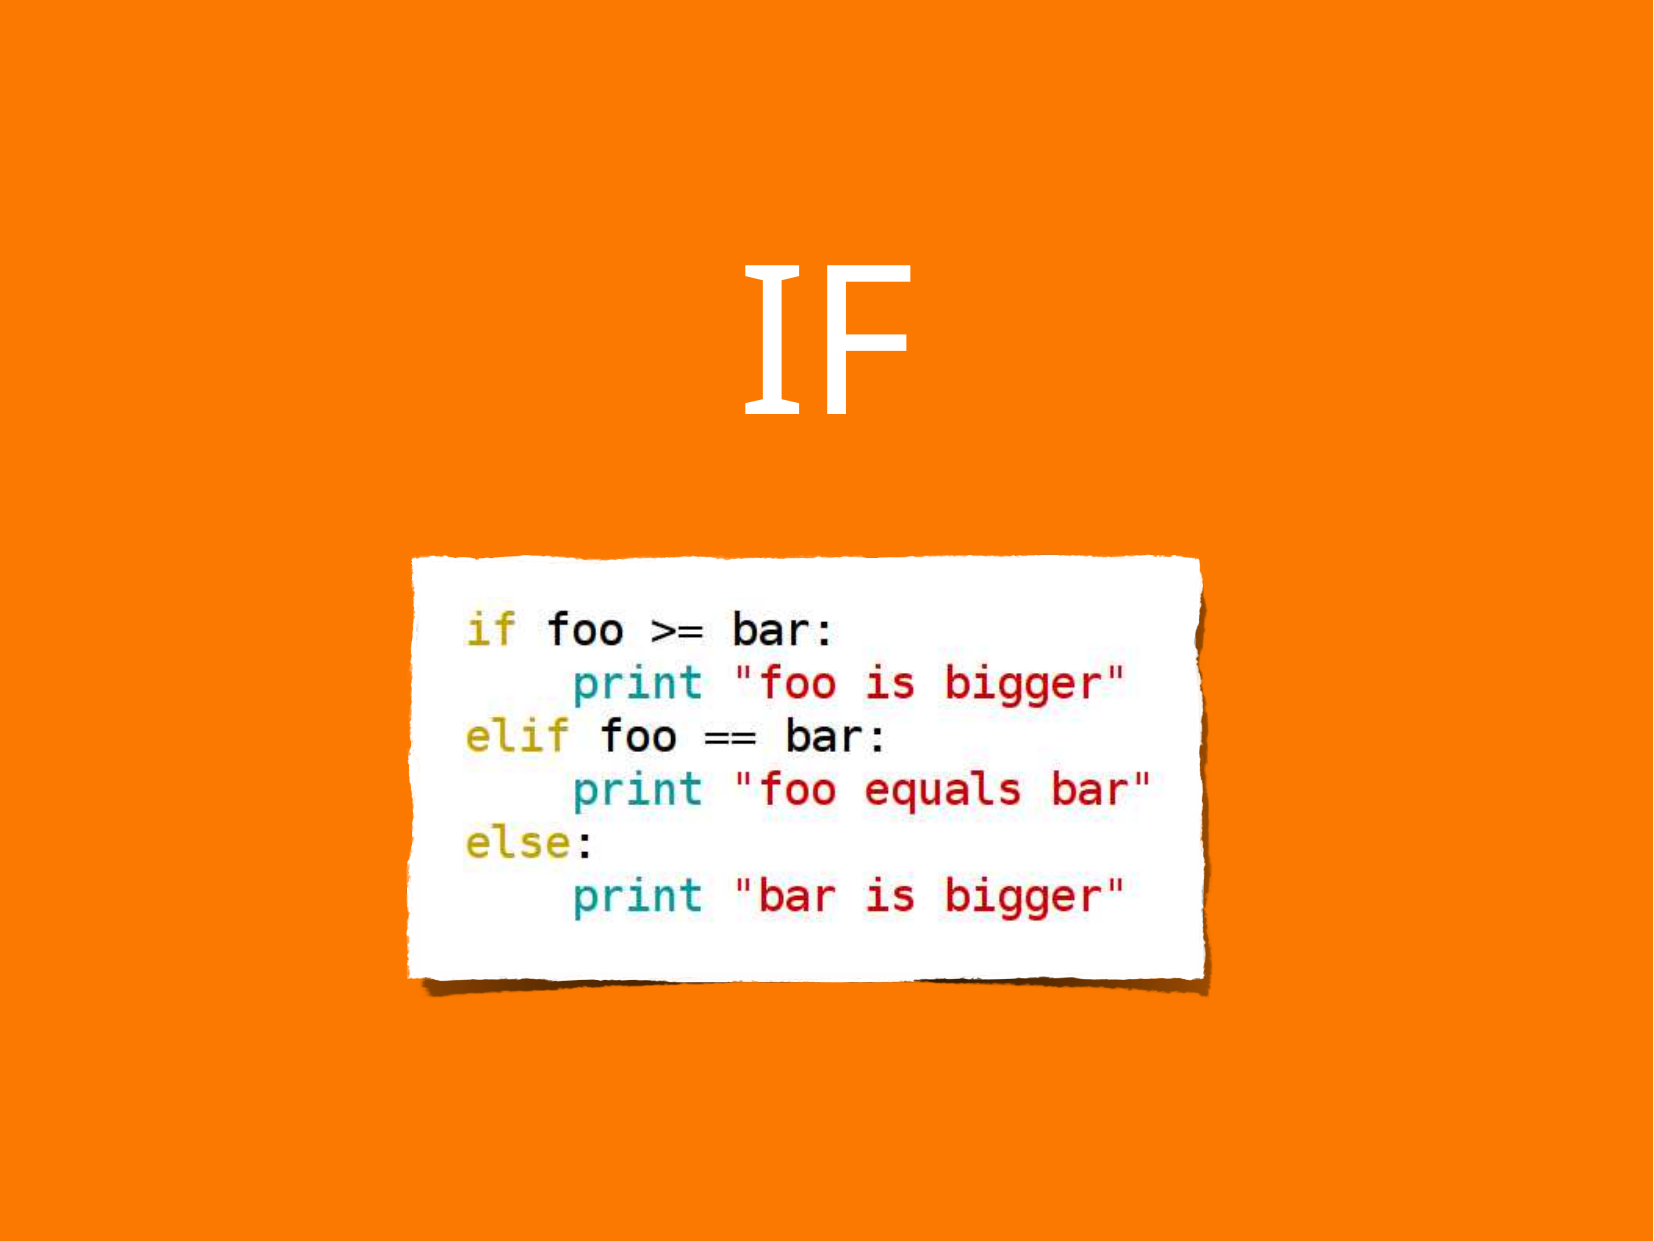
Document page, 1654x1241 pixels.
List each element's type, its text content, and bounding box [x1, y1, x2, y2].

text_box IF [0, 185, 1653, 451]
picture [402, 549, 1213, 999]
